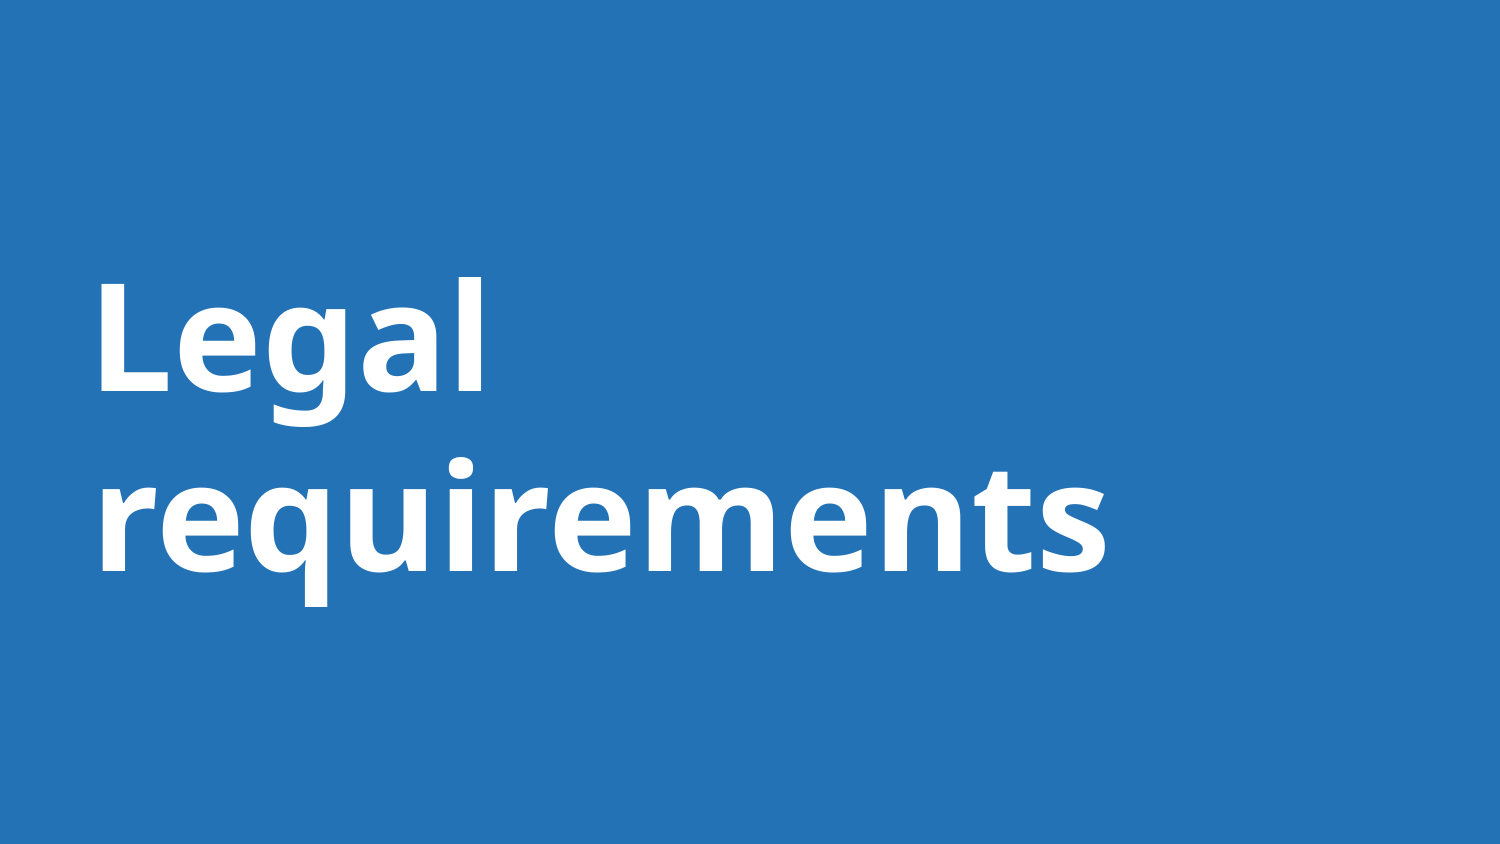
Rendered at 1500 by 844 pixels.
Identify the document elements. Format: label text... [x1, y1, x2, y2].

title Legal requirements [83, 0, 1417, 844]
